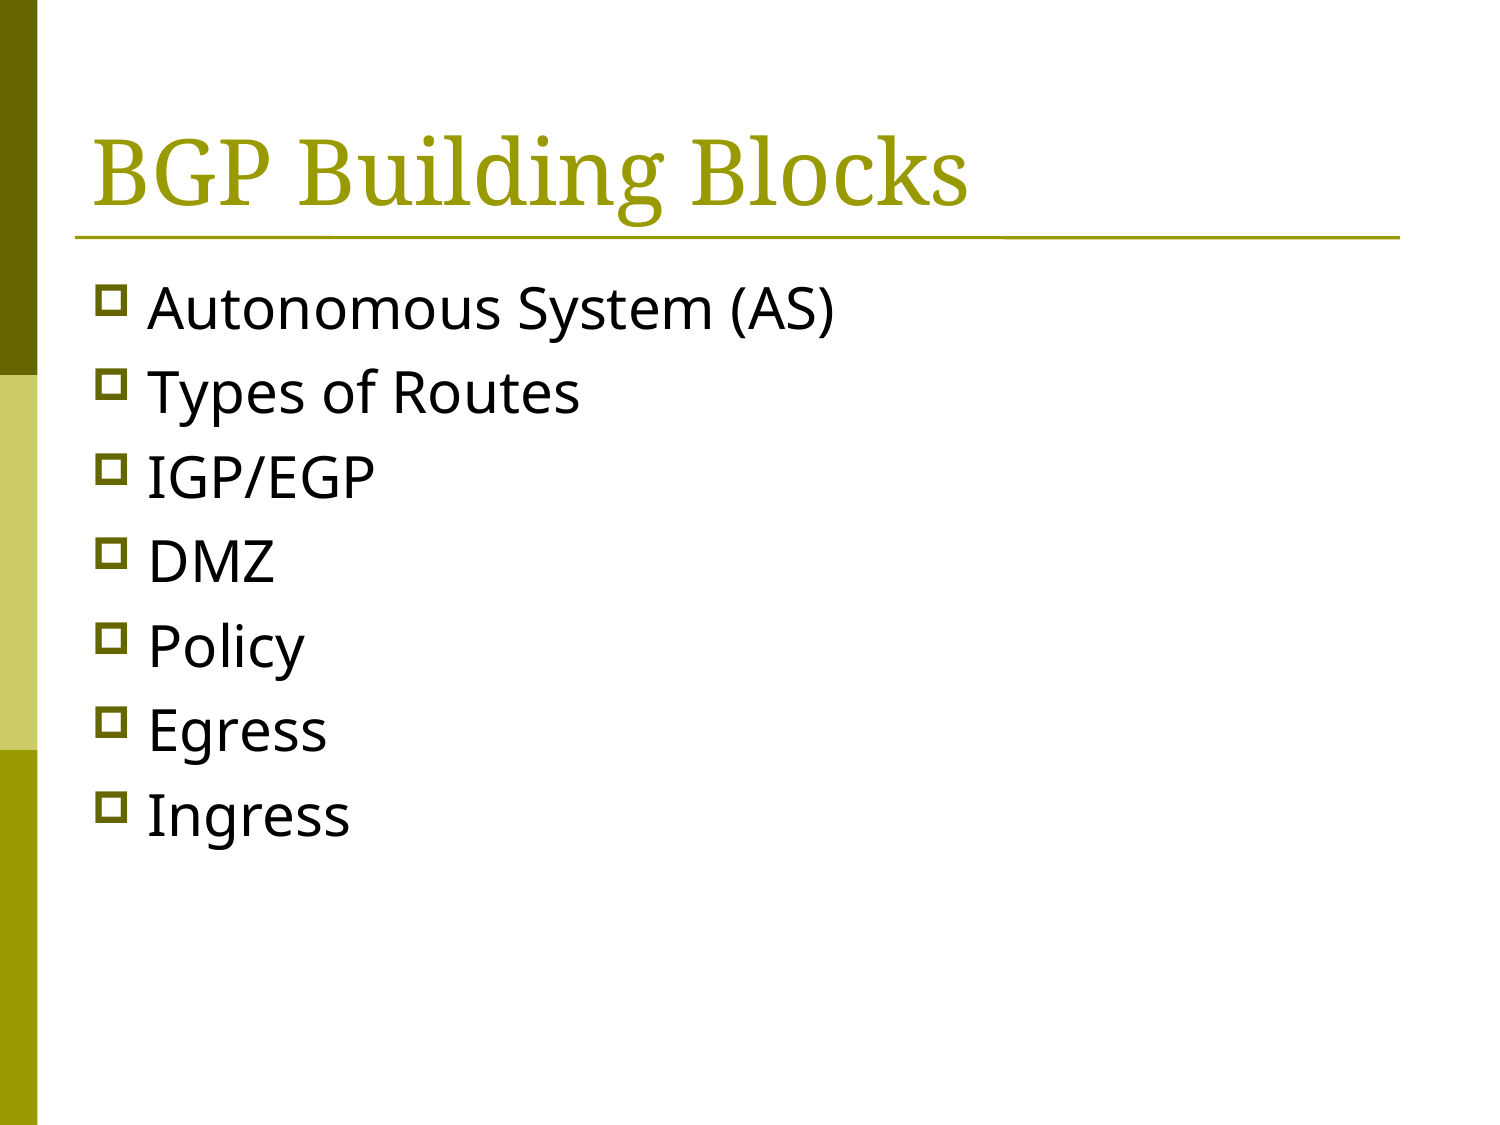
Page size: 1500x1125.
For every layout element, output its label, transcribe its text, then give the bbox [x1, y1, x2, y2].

title BGP Building Blocks [75, 45, 1426, 233]
list Autonomous System (AS) Types of Routes IGP/EGP DMZ Policy Egress Ingress [75, 262, 1426, 1006]
